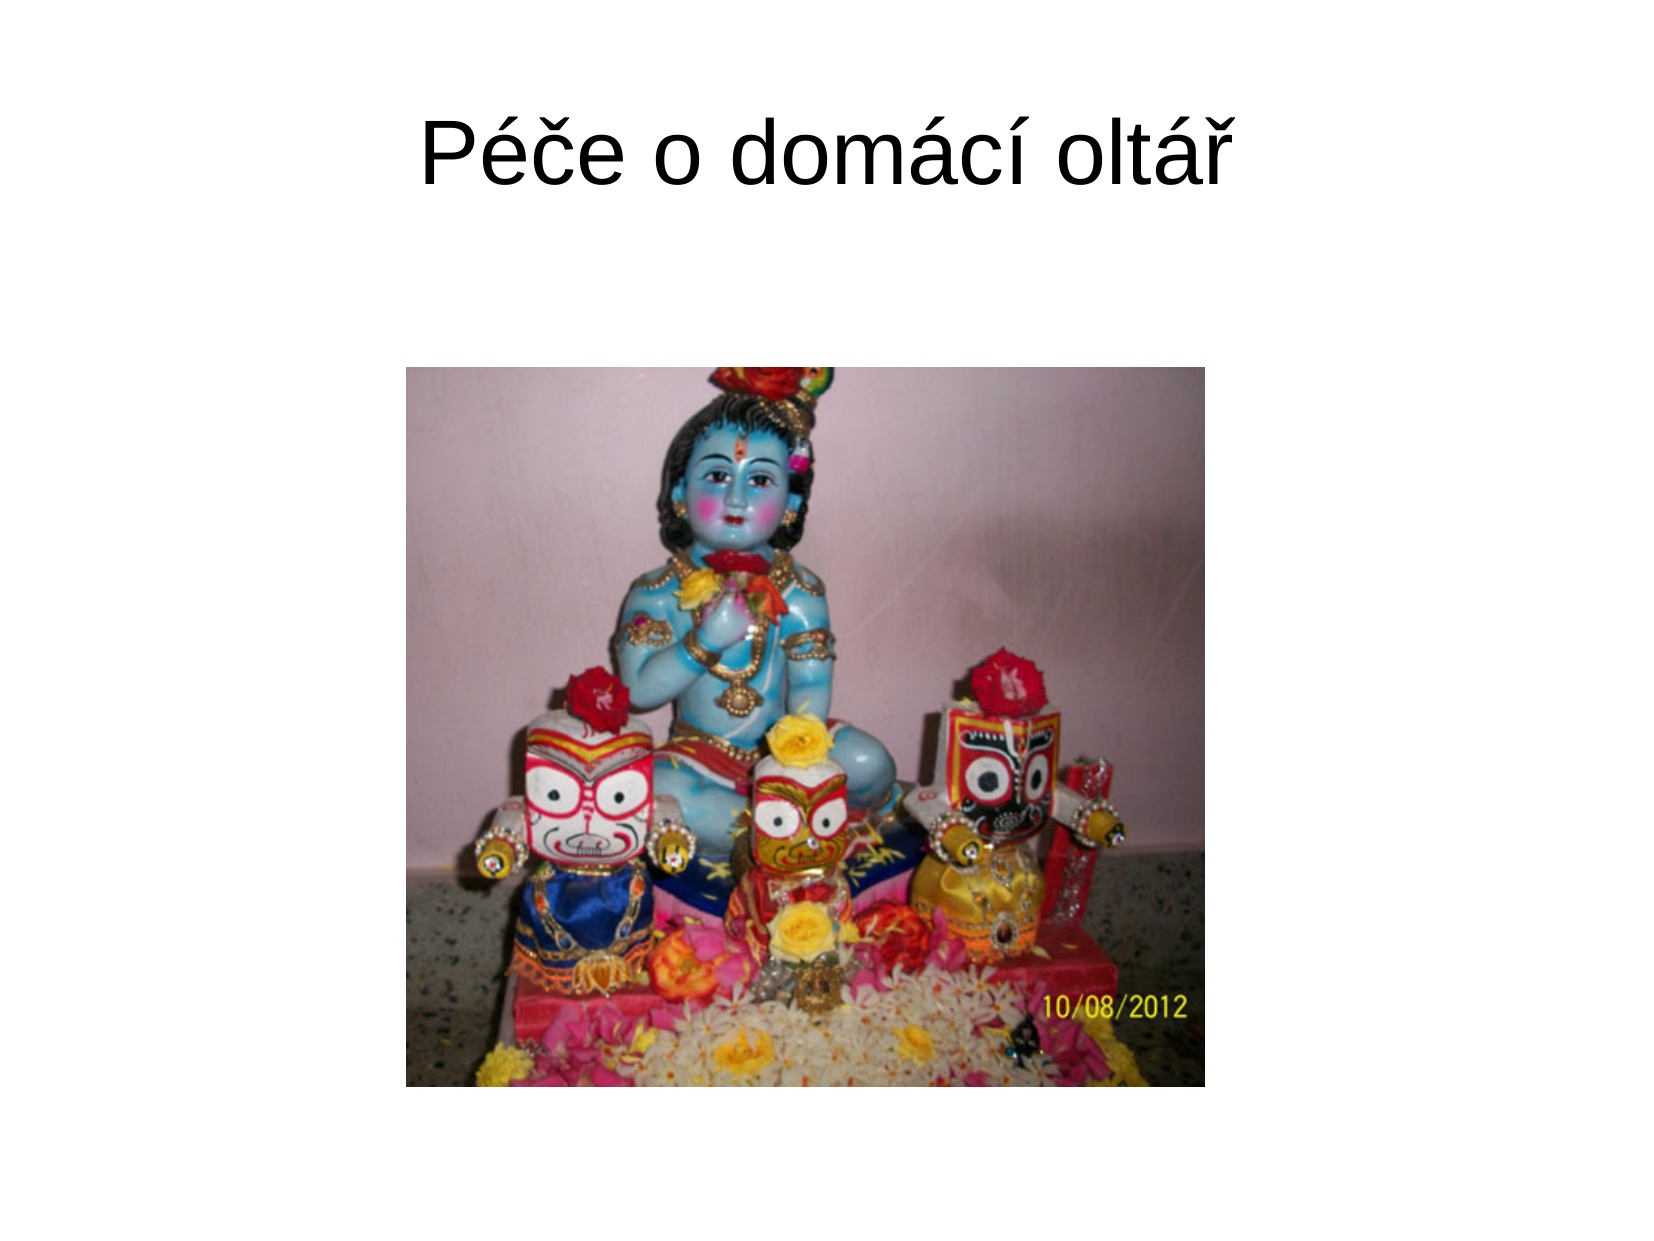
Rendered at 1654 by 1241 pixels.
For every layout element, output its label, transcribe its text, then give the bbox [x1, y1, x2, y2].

picture [406, 367, 1205, 1087]
title Péče o domácí oltář [82, 49, 1571, 257]
